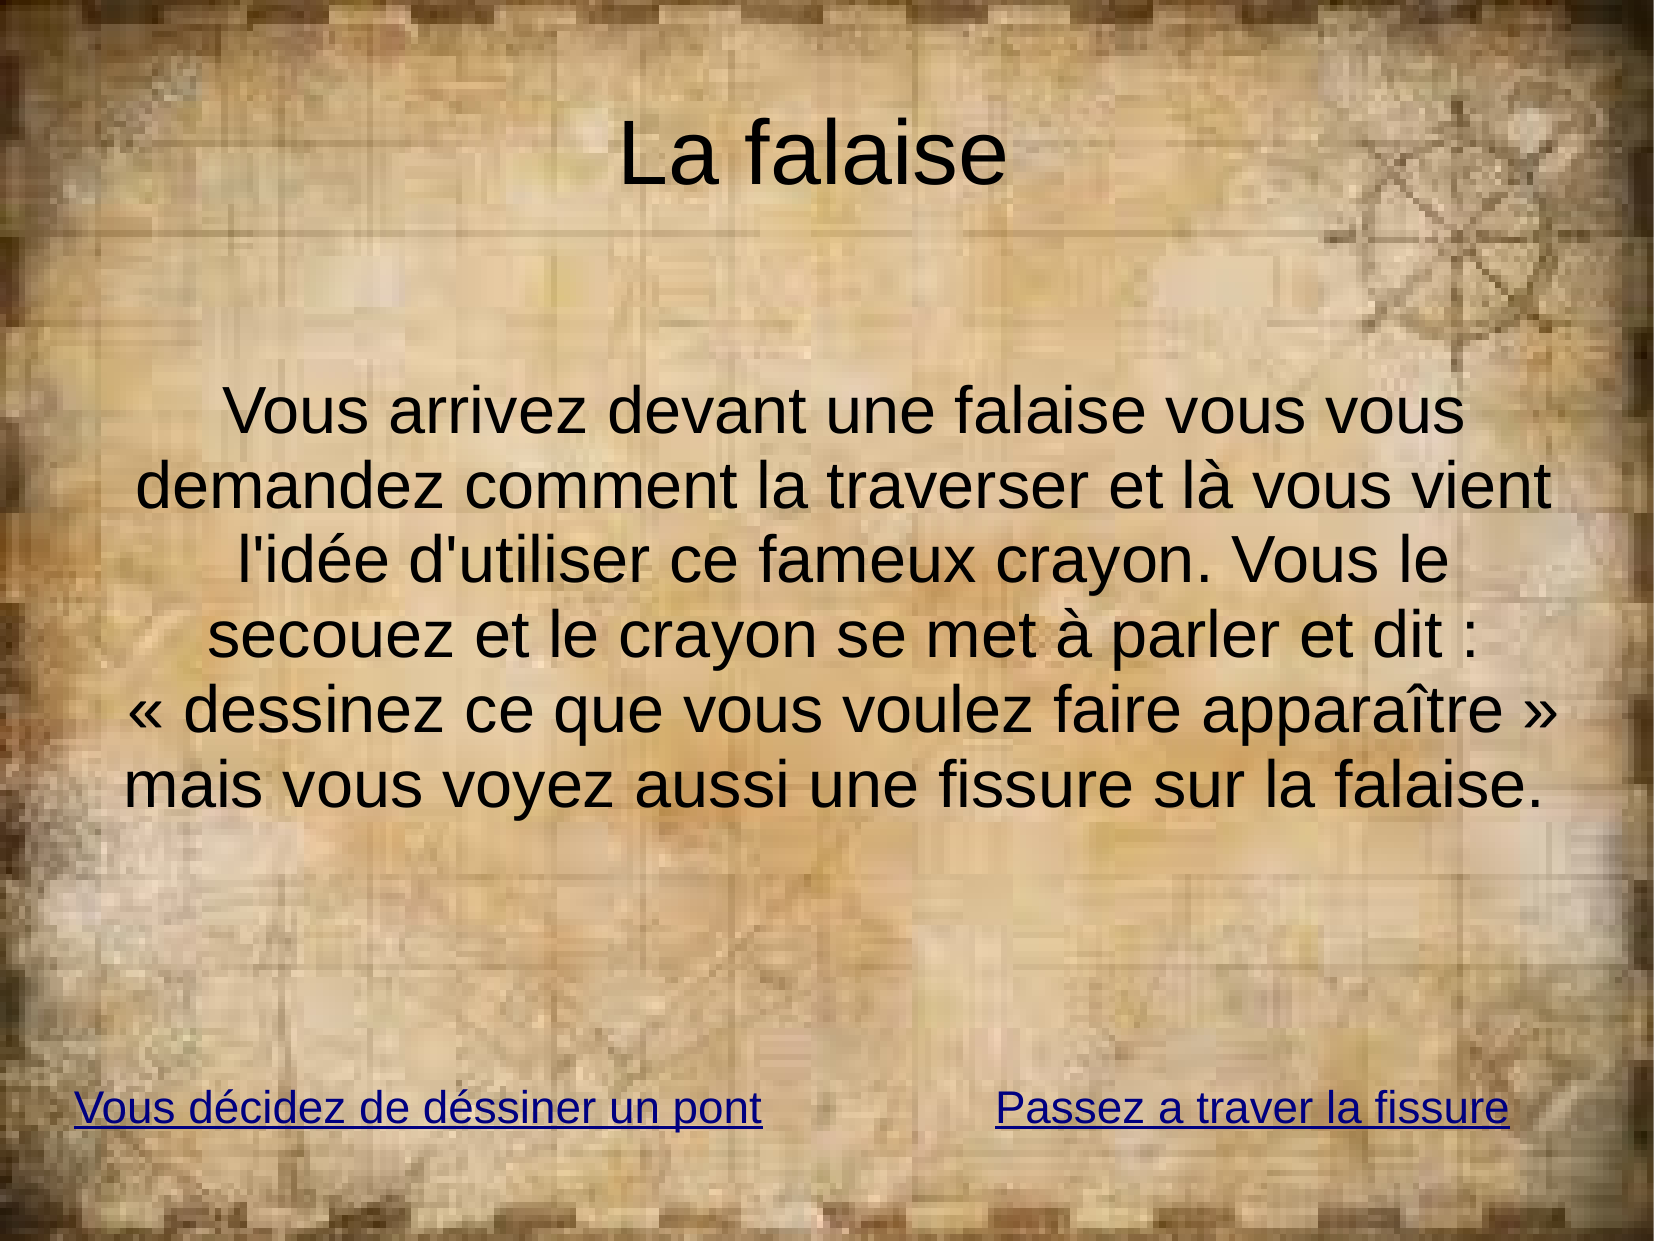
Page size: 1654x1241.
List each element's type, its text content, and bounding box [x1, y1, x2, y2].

title La falaise [82, 49, 1571, 237]
text_box Passez a traver la fissure [980, 1074, 1560, 1141]
text_box Vous décidez de déssiner un pont [59, 1074, 780, 1141]
picture [0, 0, 1654, 1241]
subtitle Vous arrivez devant une falaise vous vous demandez comment la traverser et là vous vient l'idée d'utiliser ce fameux crayon. Vous le secouez et le crayon se met à parler et dit : « dessinez ce que vous voulez faire apparaître » mais vous voyez aussi une fissure sur la falaise. [82, 237, 1571, 957]
